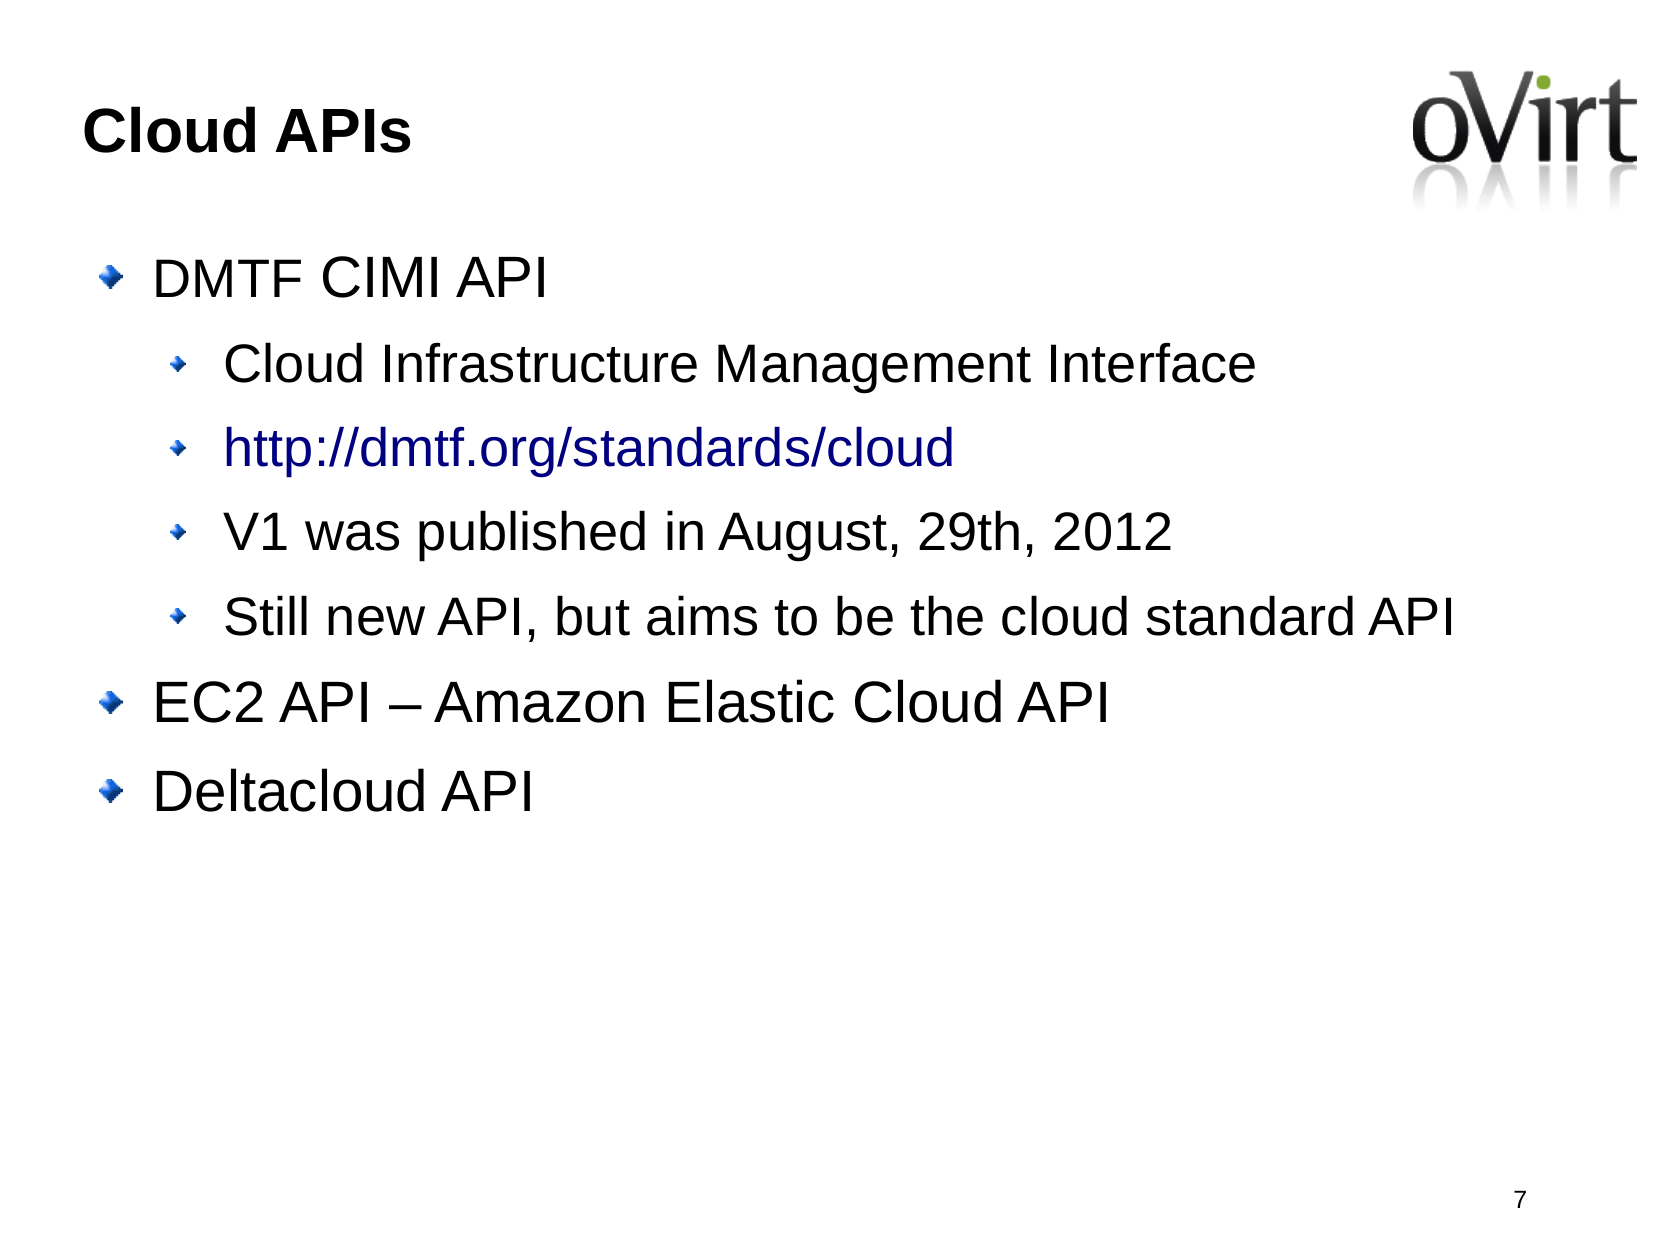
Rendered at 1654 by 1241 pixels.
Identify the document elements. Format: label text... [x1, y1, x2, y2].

picture [1413, 63, 1637, 212]
title Cloud APIs [82, 37, 1303, 226]
list DMTF CIMI API Cloud Infrastructure Management Interface http://dmtf.org/standards/cloud V1 was published in August, 29th, 2012 Still new API, but aims to be the cloud standard API EC2 API – Amazon Elastic Cloud API Deltacloud API [82, 244, 1571, 1039]
